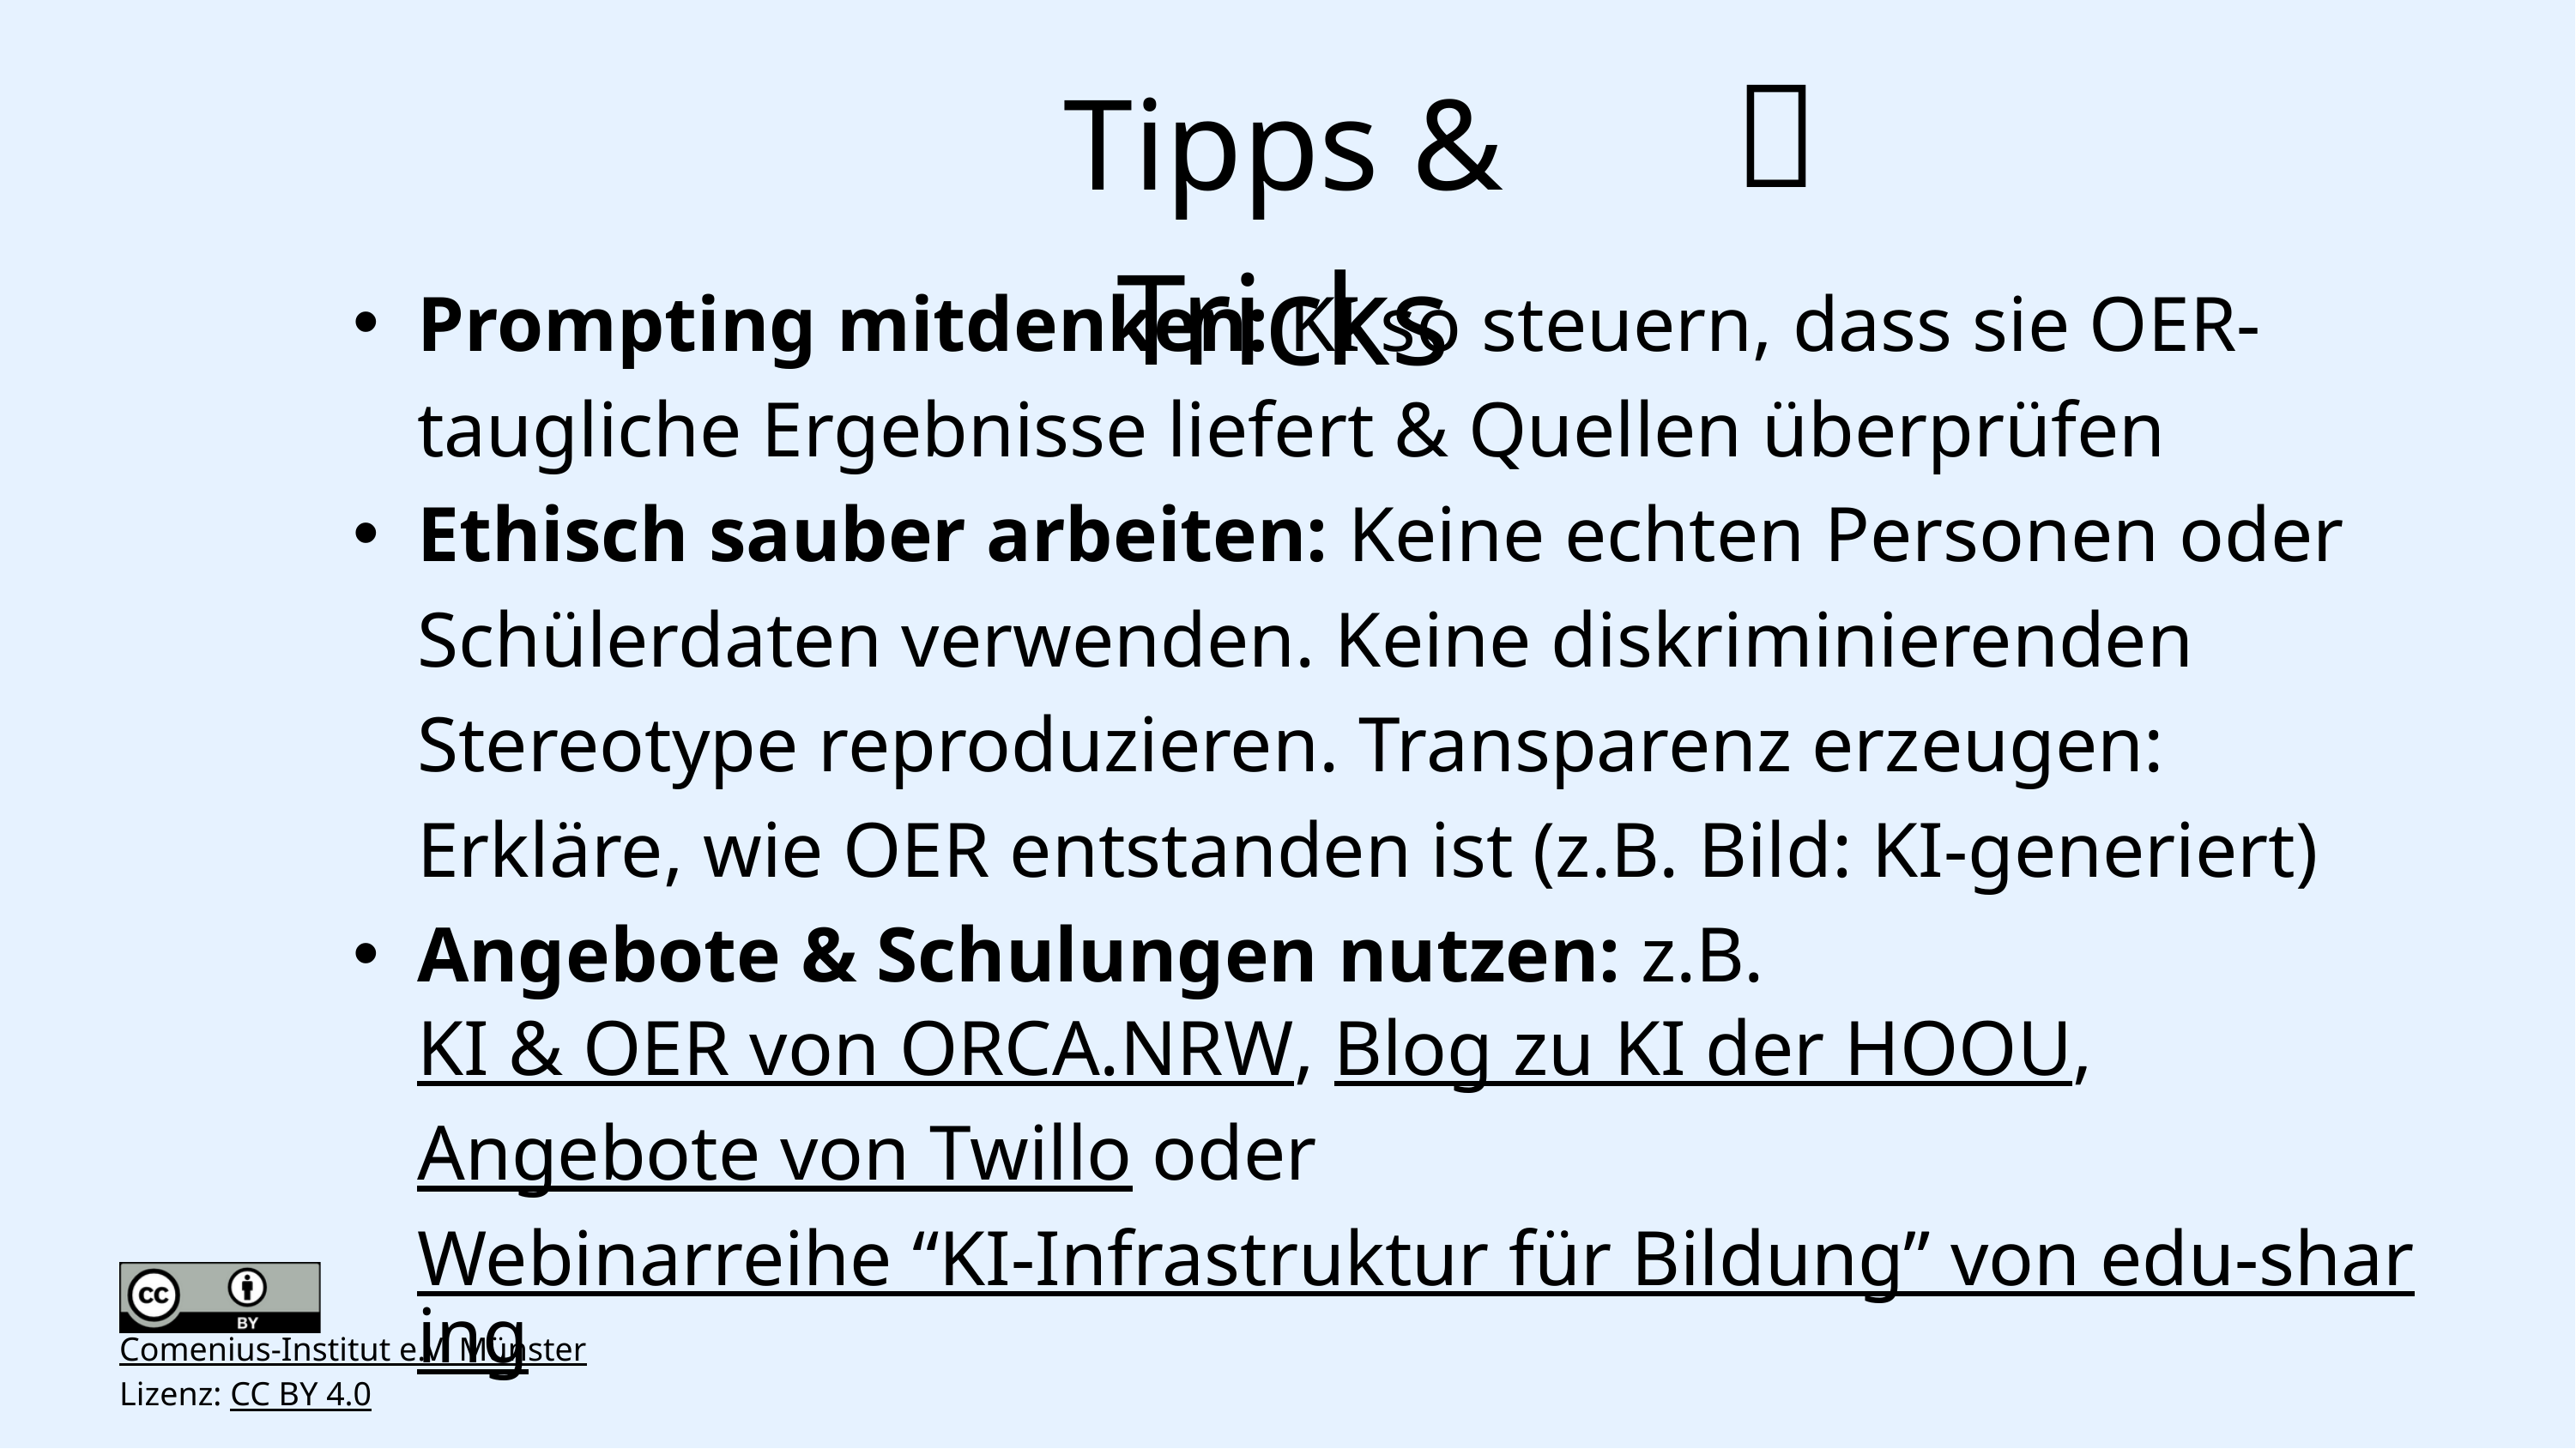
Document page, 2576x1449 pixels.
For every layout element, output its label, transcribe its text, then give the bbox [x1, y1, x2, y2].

text_box Comenius-Institut e.V. Münster Lizenz: CC BY 4.0 [119, 1327, 1378, 1416]
text_box Prompting mitdenken: KI so steuern, dass sie OER-taugliche Ergebnisse liefert & Quellen überprüfen Ethisch sauber arbeiten: Keine echten Personen oder Schülerdaten verwenden. Keine diskriminierenden Stereotype reproduzieren. Transparenz erzeugen: Erkläre, wie OER entstanden ist (z.B. Bild: KI-generiert) Angebote & Schulungen nutzen: z.B. KI & OER von ORCA.NRW, Blog zu KI der HOOU, Angebote von Twillo oder Webinarreihe “KI-Infrastruktur für Bildung” von edu-sharing [289, 261, 2431, 1408]
text_box Tipps & Tricks [932, 39, 1636, 209]
text_box [119, 1262, 321, 1327]
text_box 💡 [1678, 15, 1875, 209]
